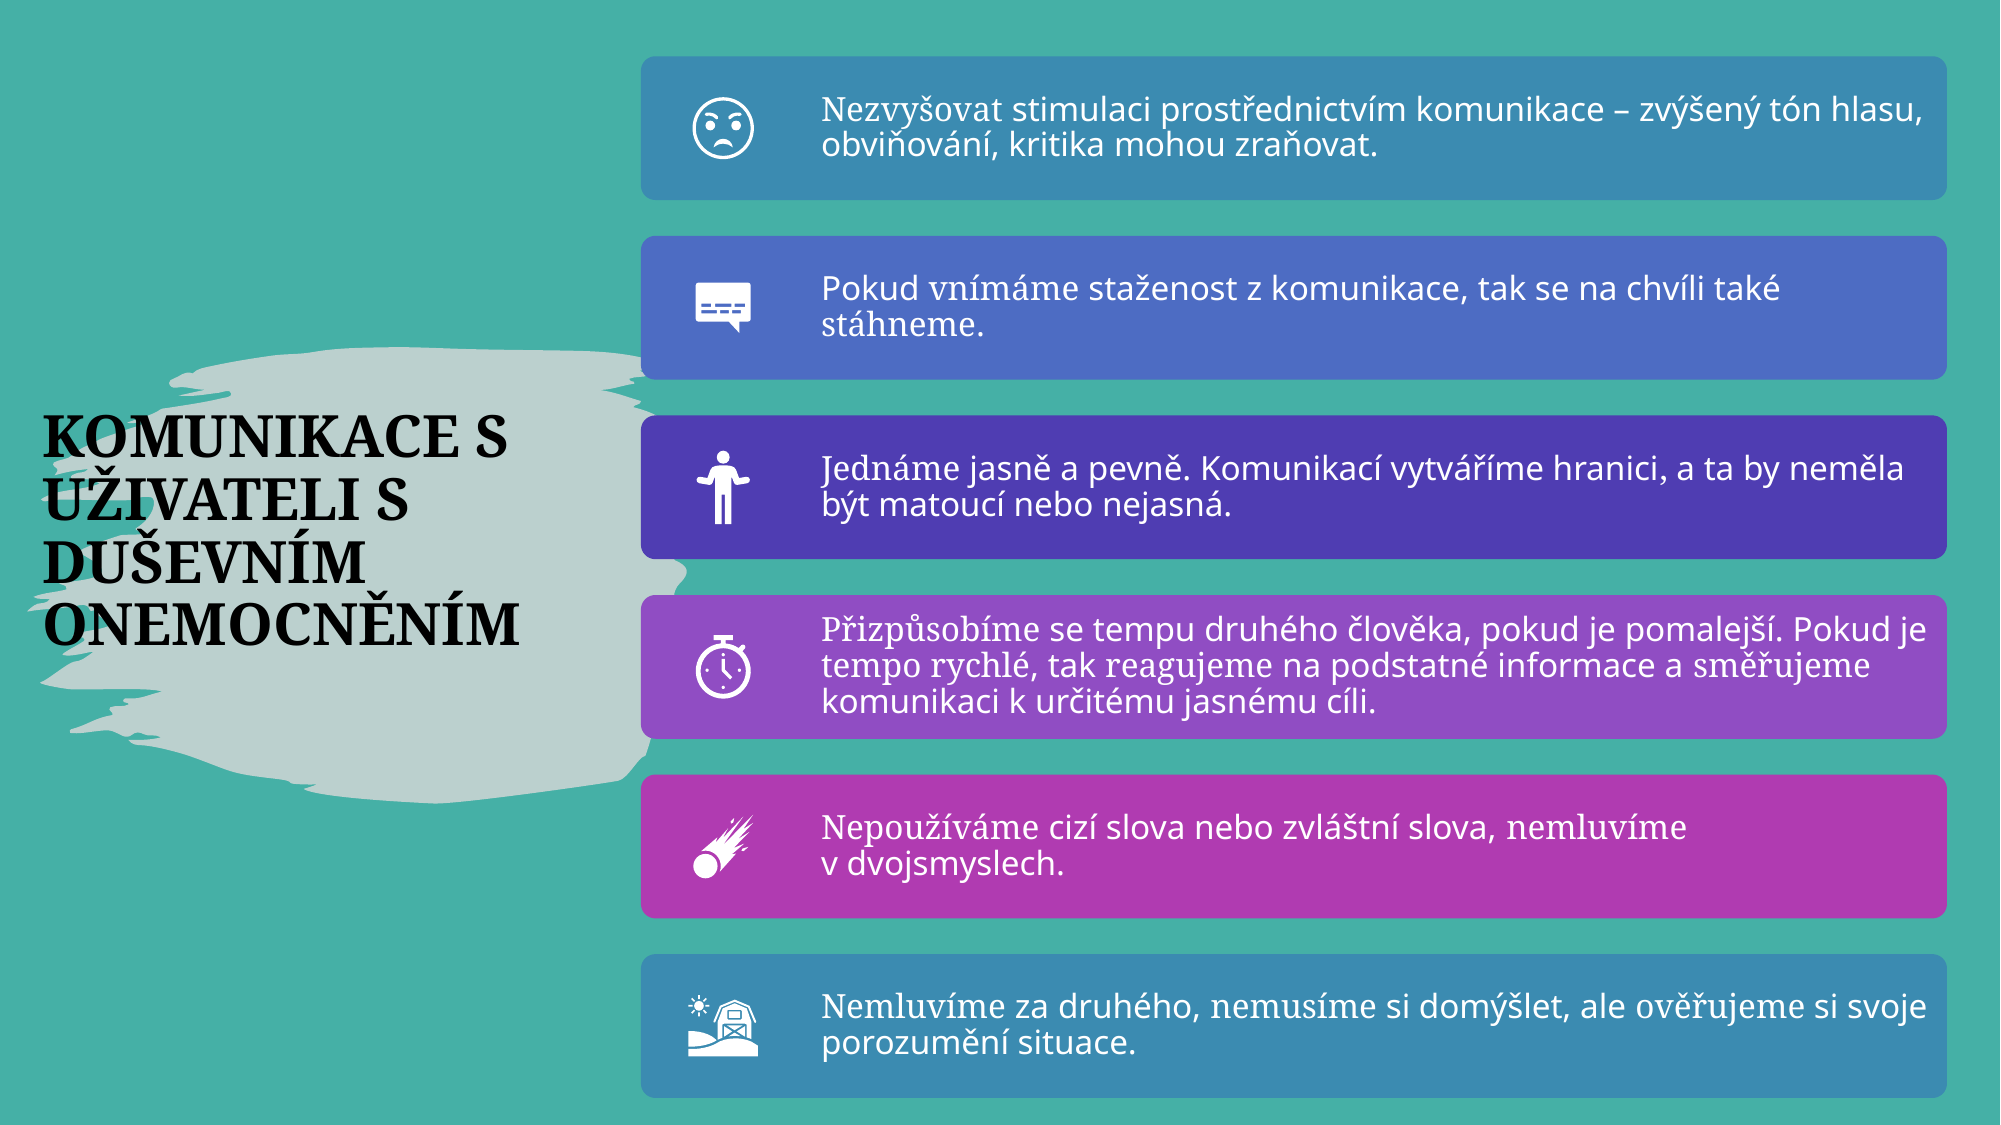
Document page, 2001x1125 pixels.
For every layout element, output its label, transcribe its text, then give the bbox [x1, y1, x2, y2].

text_box Nemluvíme za druhého, nemusíme si domýšlet, ale ověřujeme si svoje porozumění situace. [805, 954, 1947, 1098]
text_box Nezvyšovat stimulaci prostřednictvím komunikace – zvýšený tón hlasu, obviňování, kritika mohou zraňovat. [805, 56, 1947, 201]
text_box Pokud vnímáme staženost z komunikace, tak se na chvíli také stáhneme. [805, 235, 1947, 380]
text_box Přizpůsobíme se tempu druhého člověka, pokud je pomalejší. Pokud je tempo rychlé, tak reagujeme na podstatné informace a směřujeme komunikaci k určitému jasnému cíli. [805, 595, 1947, 739]
text_box Nepoužíváme cizí slova nebo zvláštní slova, nemluvíme v dvojsmyslech. [805, 774, 1947, 919]
text_box Jednáme jasně a pevně. Komunikací vytváříme hranici, a ta by neměla být matoucí nebo nejasná. [805, 415, 1947, 560]
text_box [0, 0, 2000, 1125]
title KOMUNIKACE S UŽIVATELI S DUŠEVNÍM ONEMOCNĚNÍM [26, 160, 666, 906]
